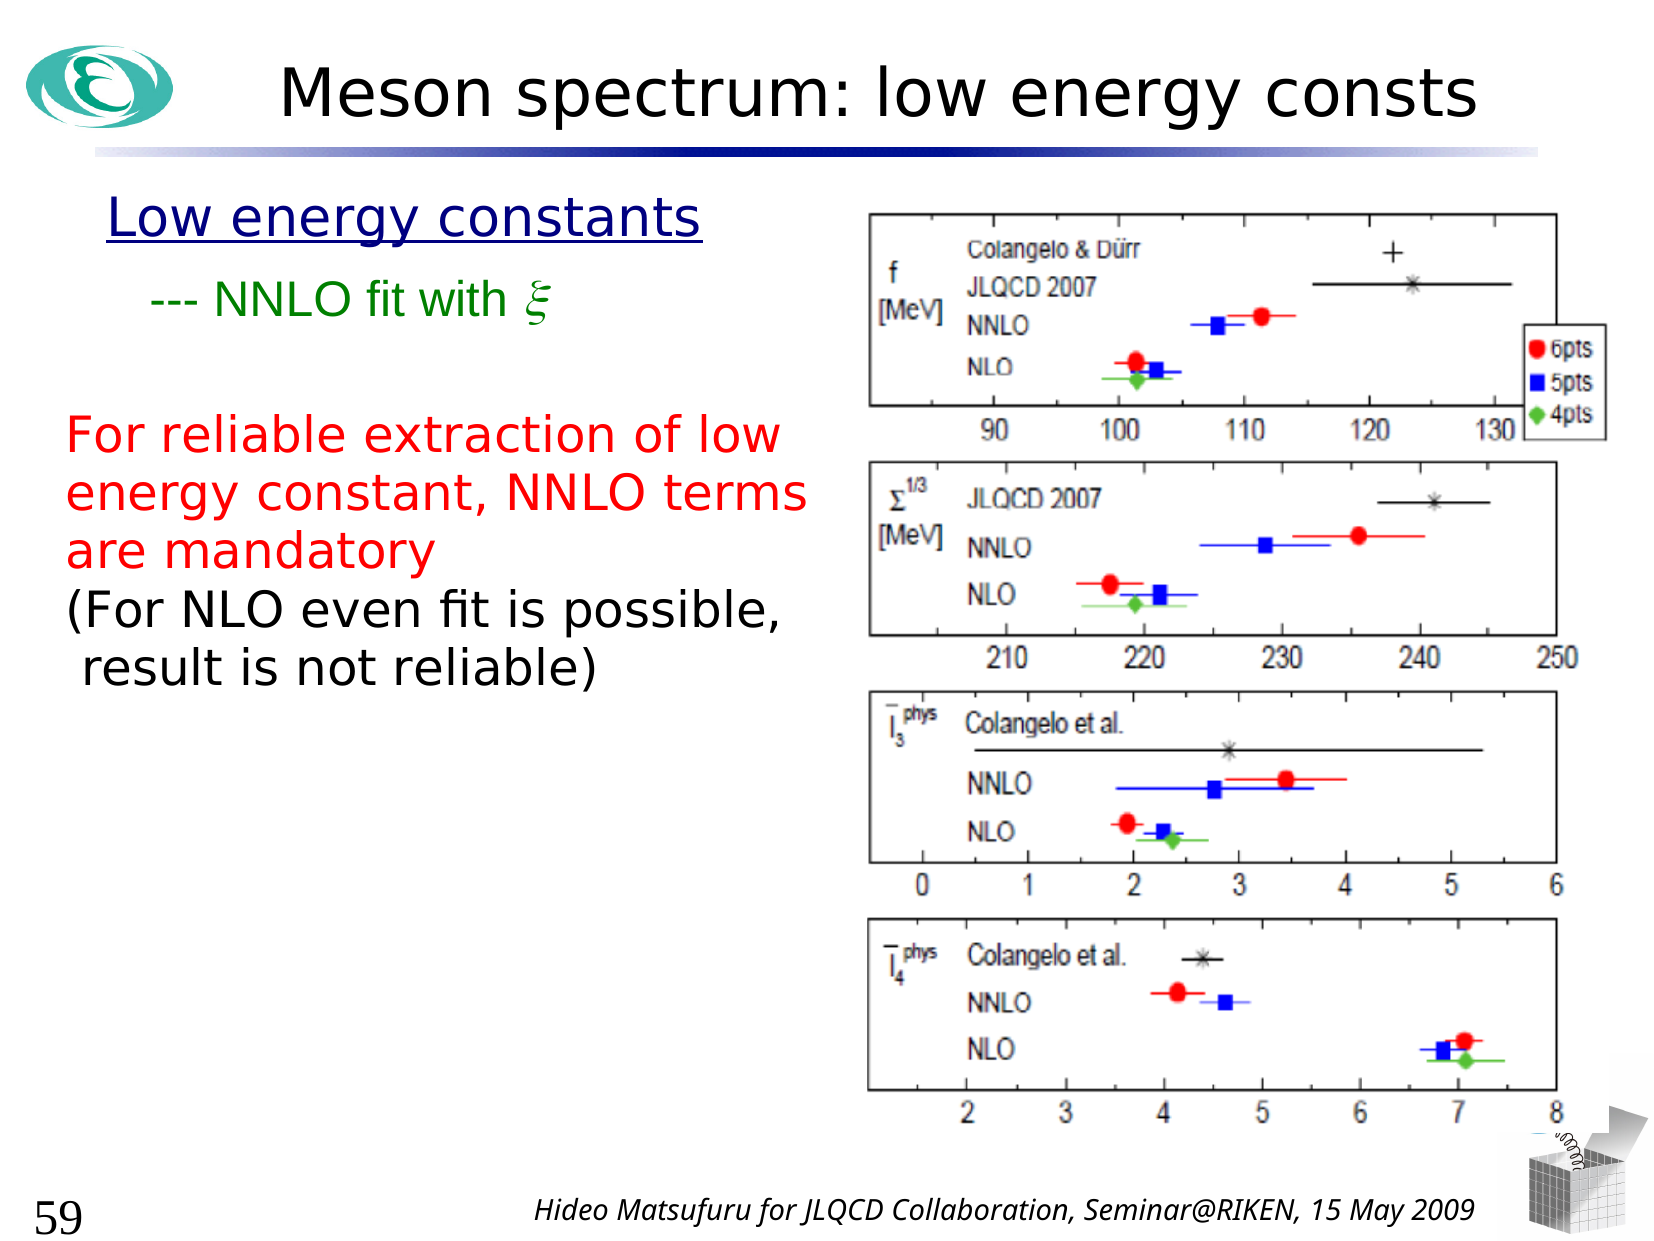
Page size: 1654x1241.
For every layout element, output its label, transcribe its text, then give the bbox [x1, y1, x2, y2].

text_box For reliable extraction of low energy constant, NNLO terms are mandatory (For NLO even fit is possible, result is not reliable) [65, 405, 809, 698]
title Meson spectrum: low energy consts [192, 40, 1568, 147]
picture [20, 37, 179, 136]
picture [863, 208, 1654, 1241]
text_box --- NNLO fit with  [149, 271, 573, 384]
list Low energy constants [88, 186, 1541, 695]
picture [95, 147, 1538, 157]
